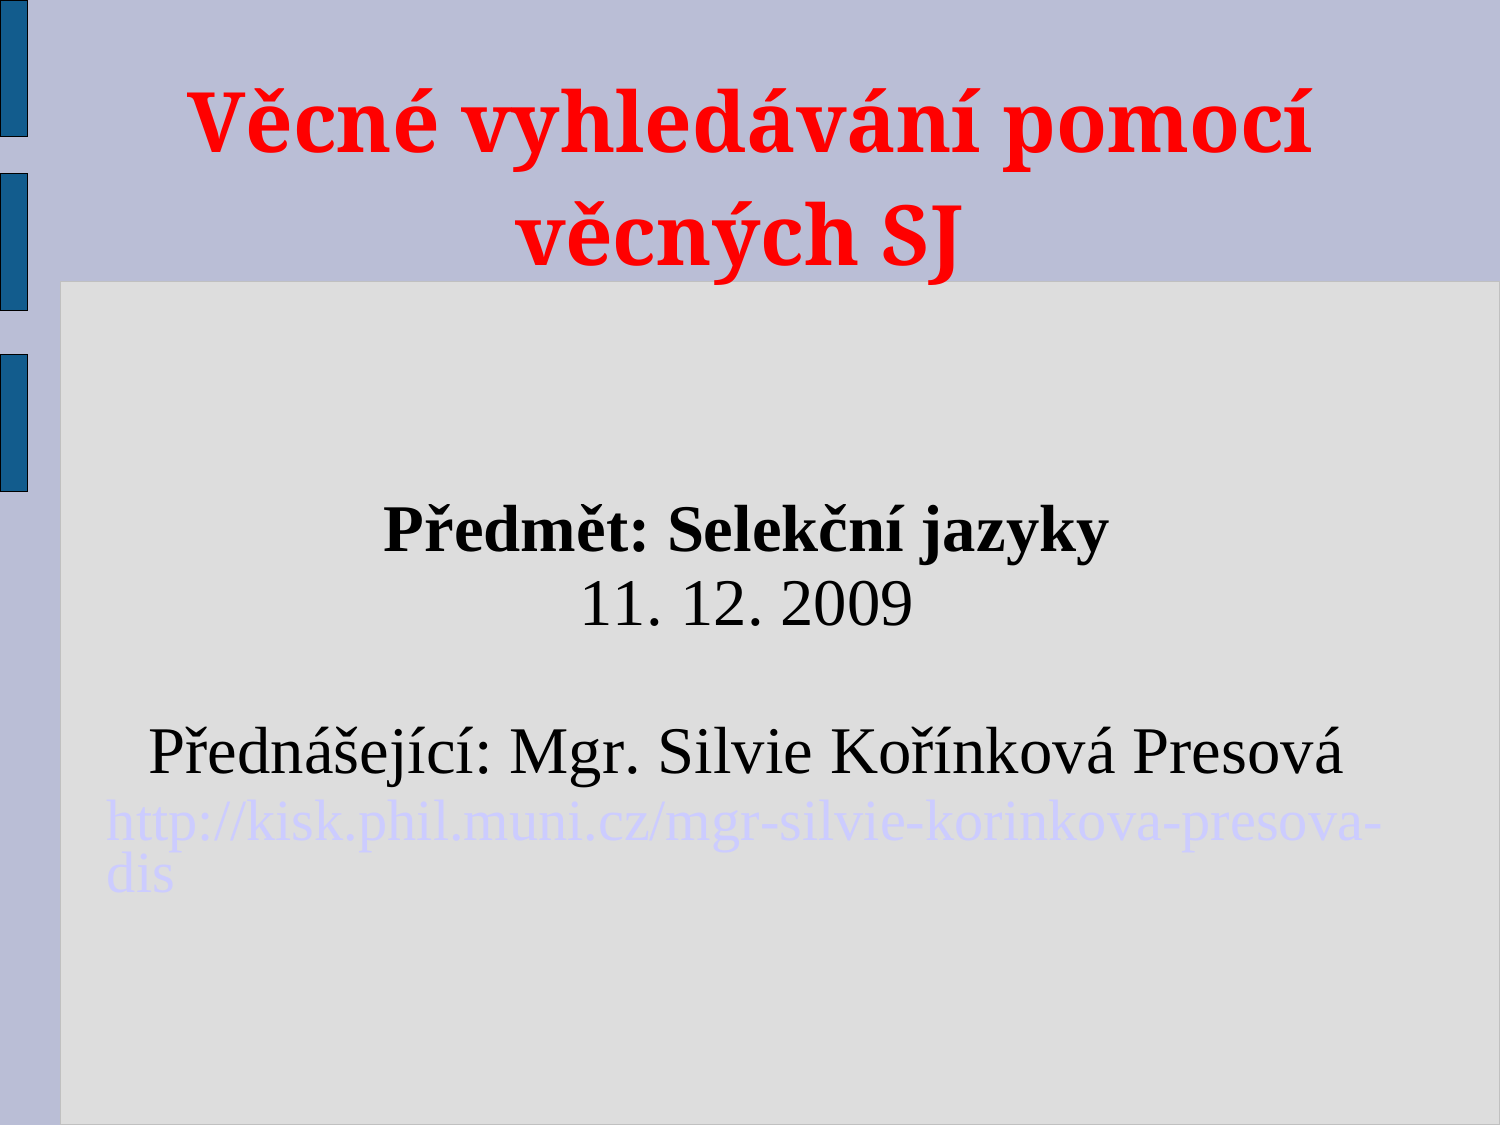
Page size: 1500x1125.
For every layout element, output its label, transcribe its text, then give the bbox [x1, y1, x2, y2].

title Věcné vyhledávání pomocí věcných SJ [110, 82, 1392, 272]
subtitle Předmět: Selekční jazyky 11. 12. 2009 Přednášející: Mgr. Silvie Kořínková Presová http://kisk.phil.muni.cz/mgr-silvie-korinkova-presova-dis [106, 324, 1388, 1021]
